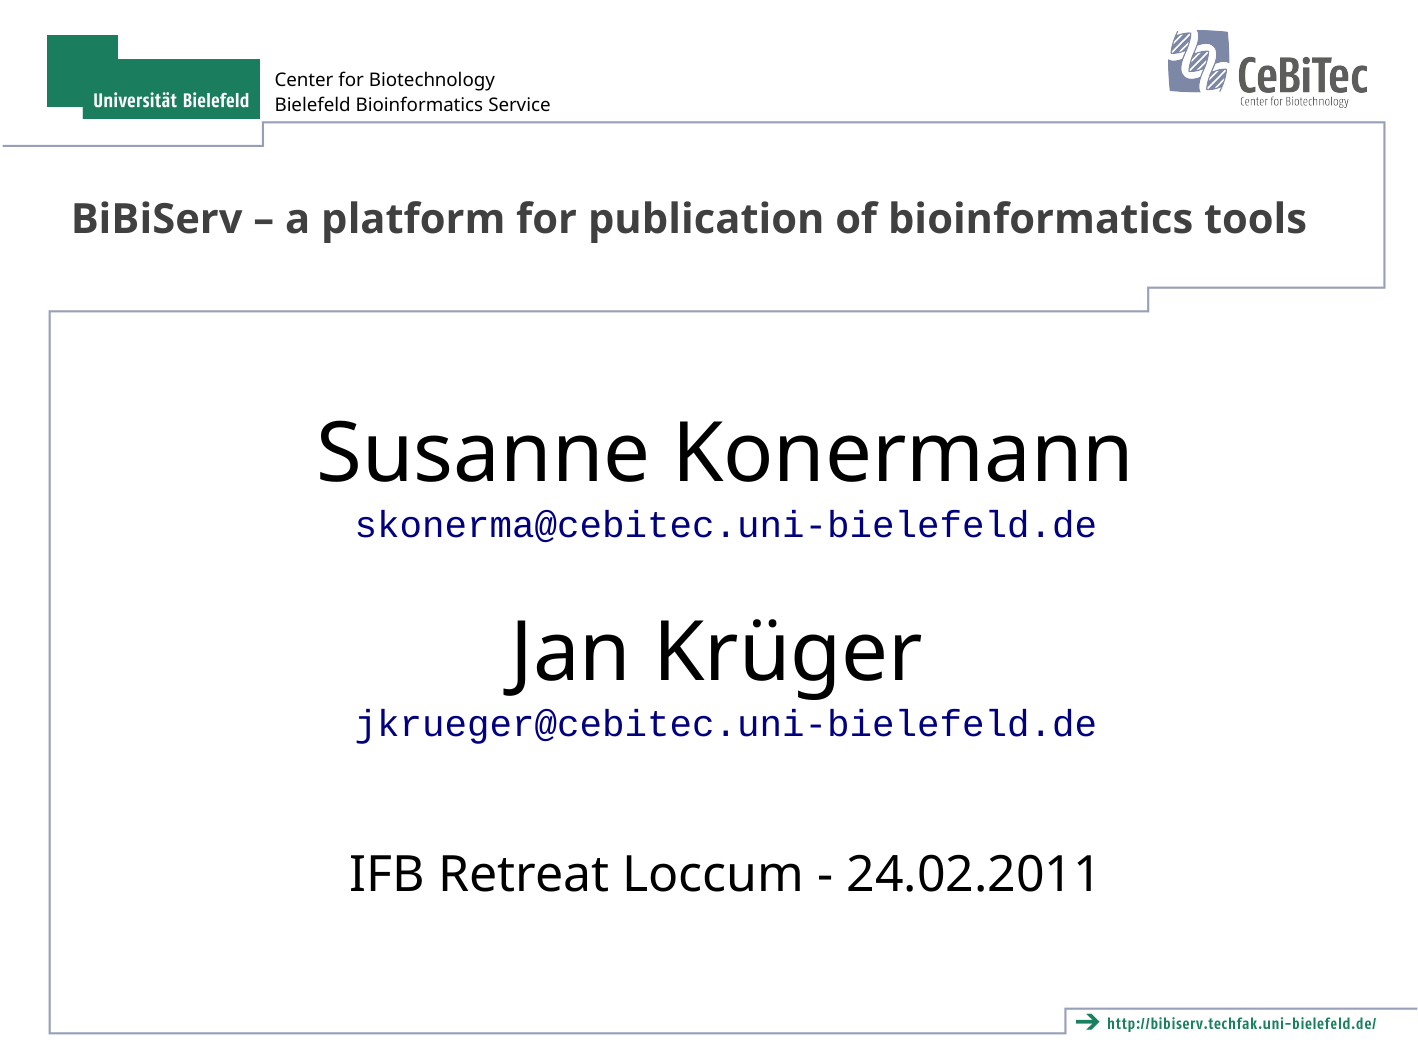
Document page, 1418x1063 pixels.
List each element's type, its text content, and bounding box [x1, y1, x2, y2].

subtitle Susanne Konermann skonerma@cebitec.uni-bielefeld.de Jan Krüger jkrueger@cebitec.uni-bielefeld.de IFB Retreat Loccum - 24.02.2011 [76, 349, 1375, 950]
picture [2, 3, 1418, 1063]
title BiBiServ – a platform for publication of bioinformatics tools [70, 159, 1359, 275]
